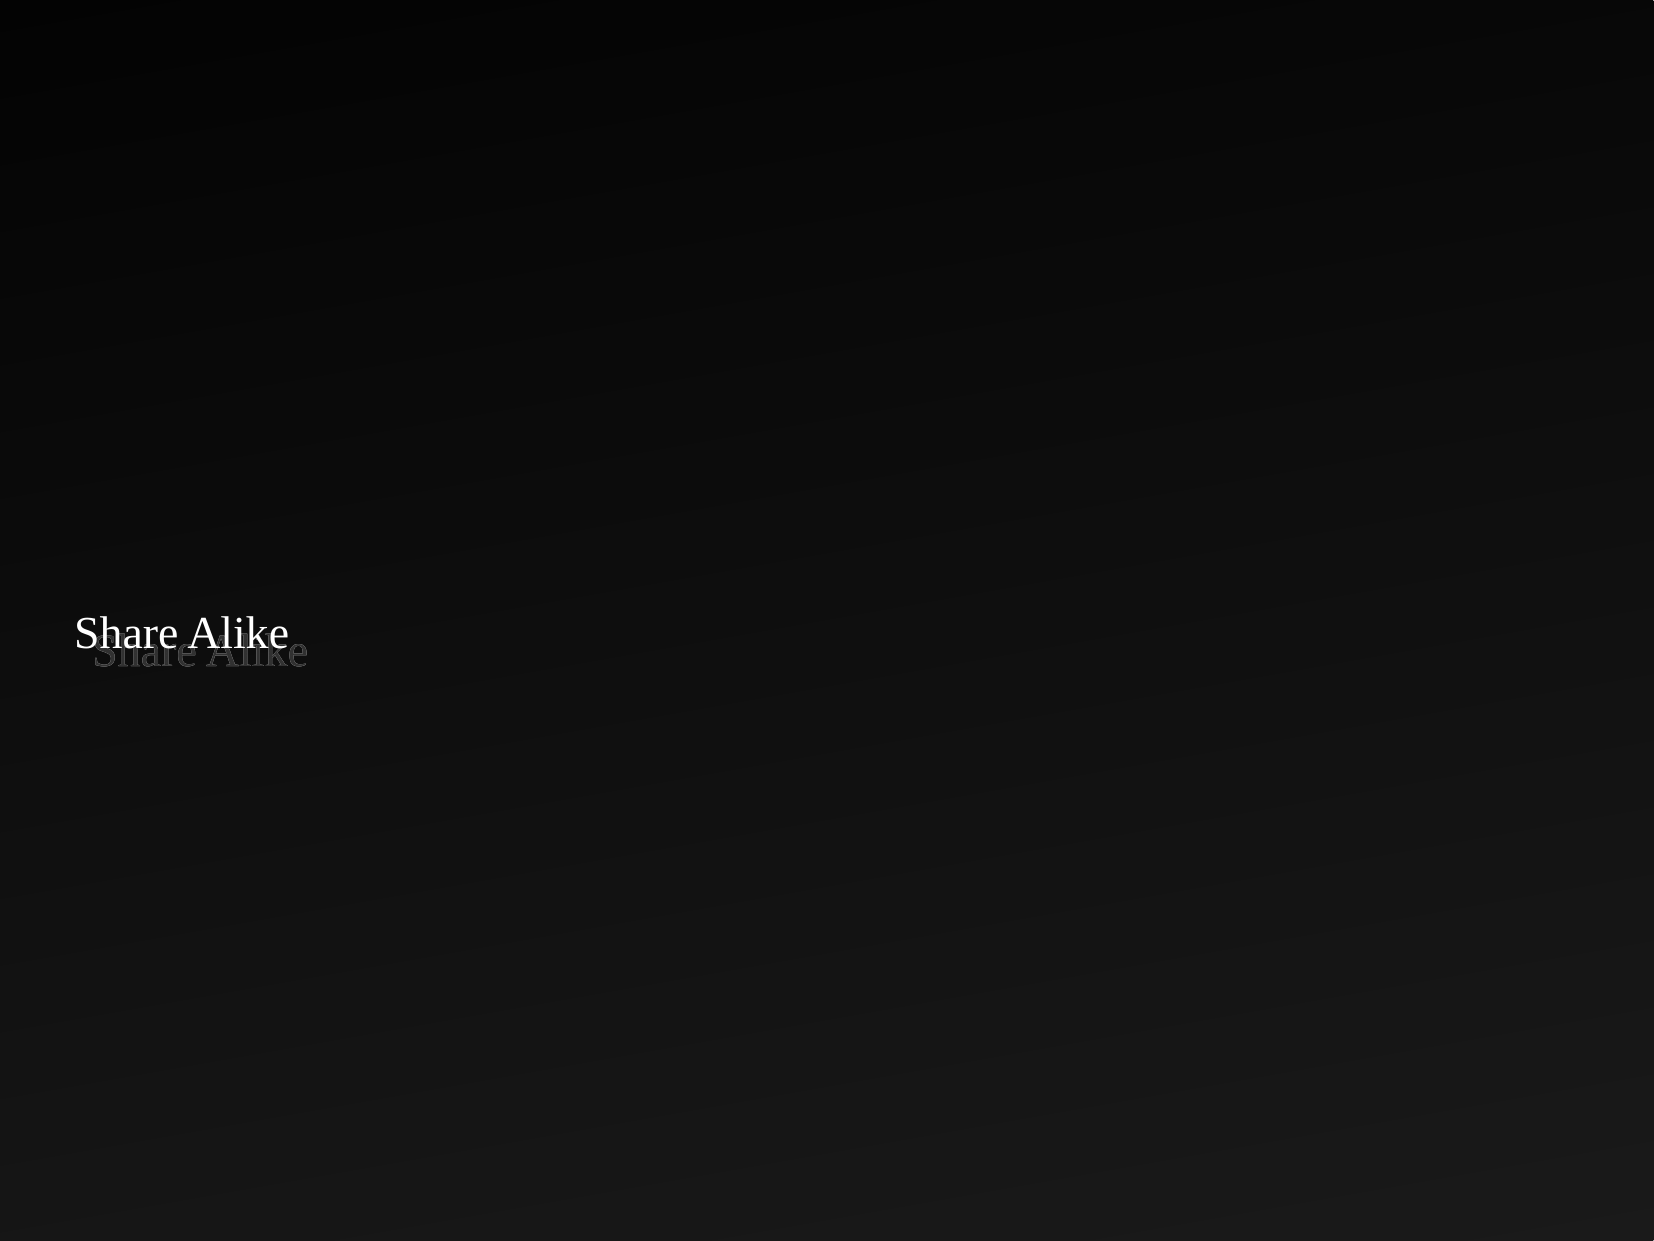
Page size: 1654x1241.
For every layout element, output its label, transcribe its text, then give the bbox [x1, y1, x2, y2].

text_box Share Alike [59, 600, 305, 666]
